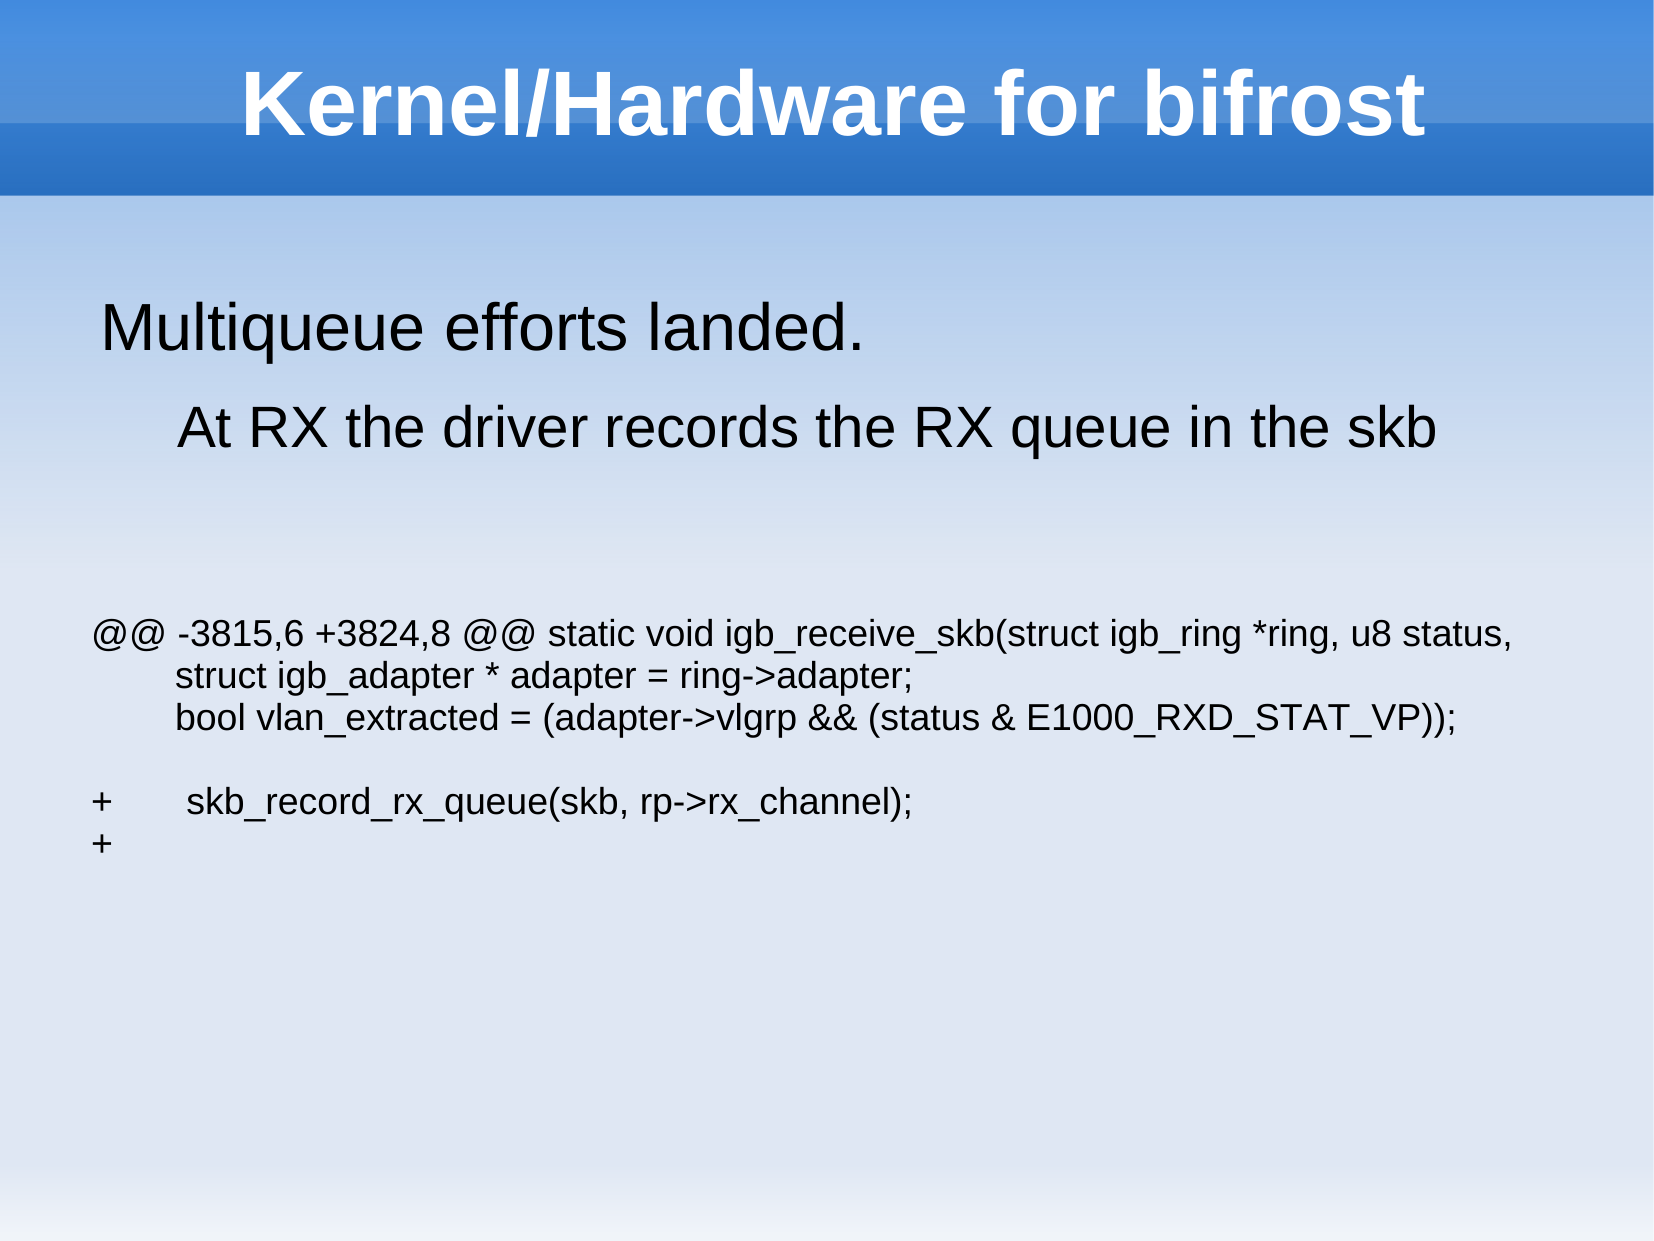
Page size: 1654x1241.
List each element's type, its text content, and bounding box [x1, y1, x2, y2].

picture [0, 0, 1654, 1241]
list Multiqueue efforts landed. At RX the driver records the RX queue in the skb [82, 290, 1571, 1109]
title Kernel/Hardware for bifrost [76, 0, 1565, 208]
text_box @@ -3815,6 +3824,8 @@ static void igb_receive_skb(struct igb_ring *ring, u8 status, struct igb_adapter * adapter = ring->adapter; bool vlan_extracted = (adapter->vlgrp && (status & E1000_RXD_STAT_VP)); + skb_record_rx_queue(skb, rp->rx_channel); + [75, 603, 1530, 901]
